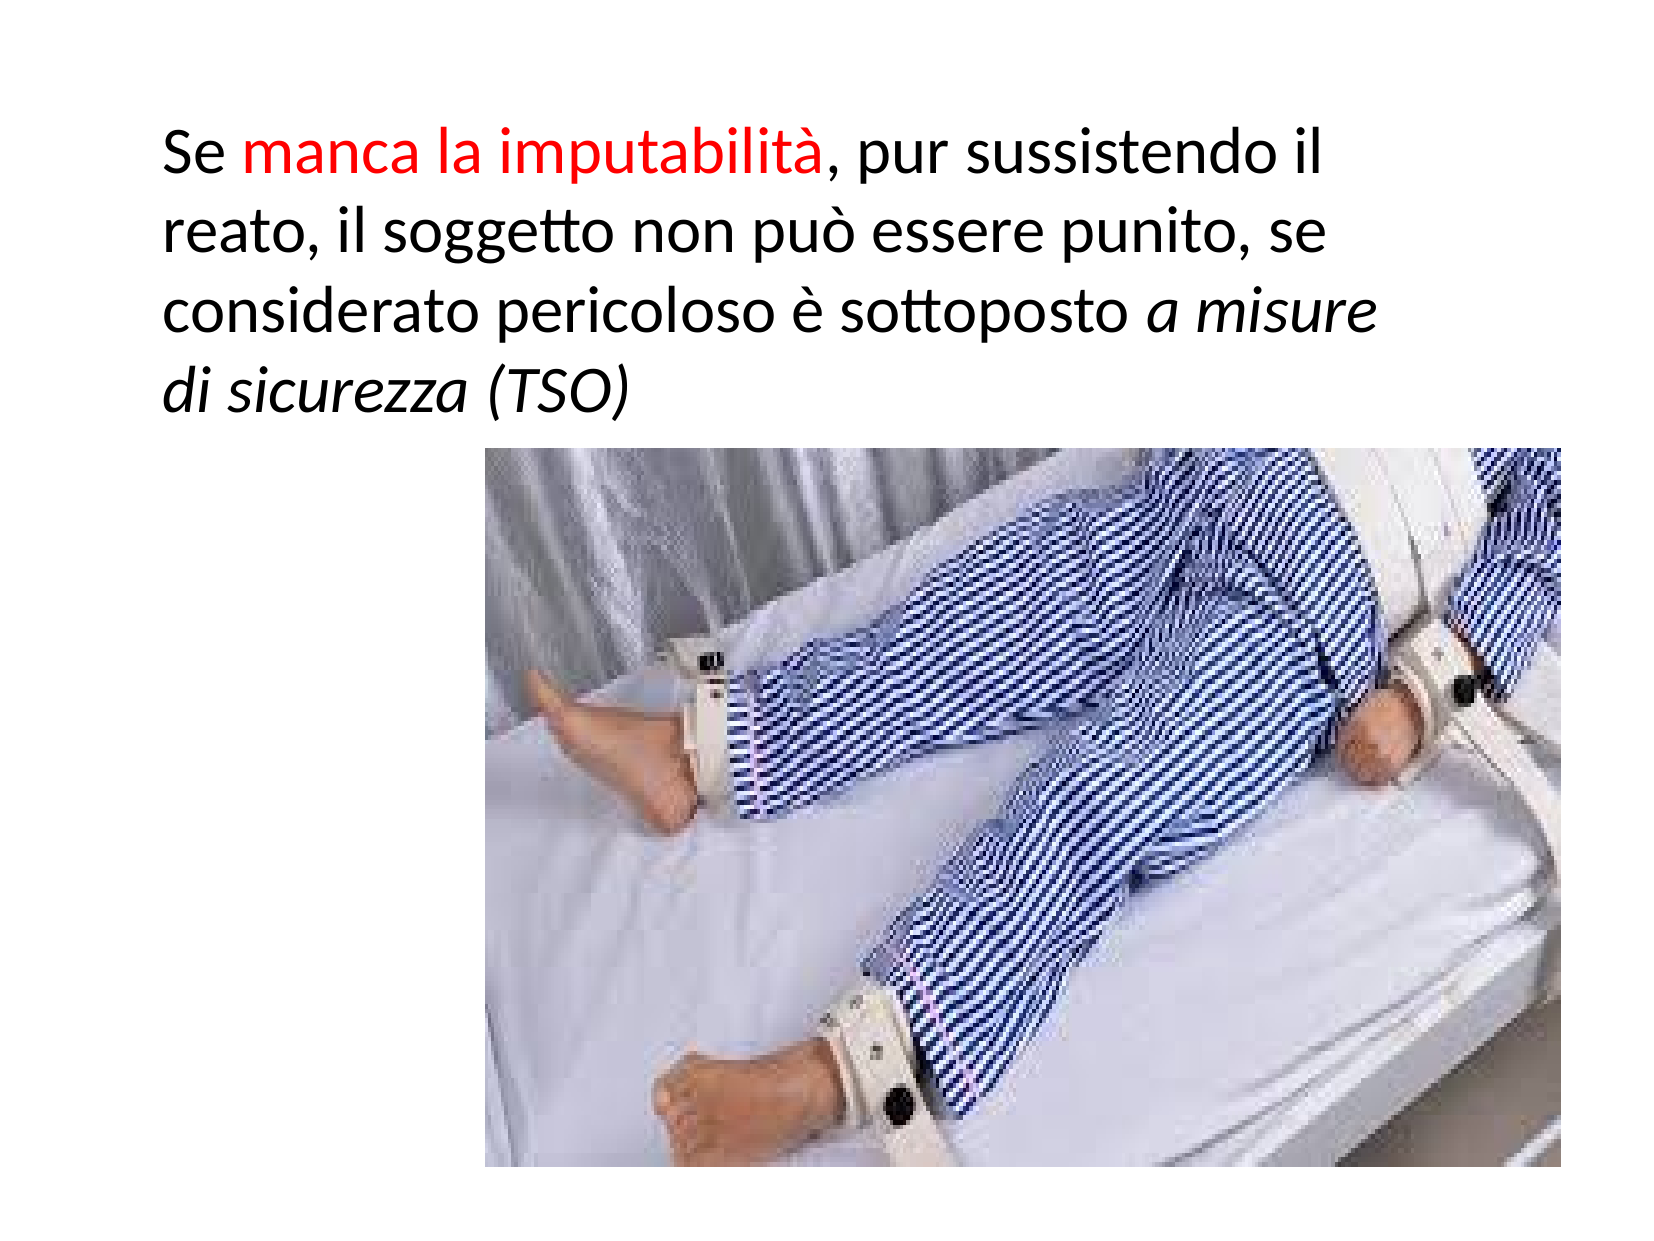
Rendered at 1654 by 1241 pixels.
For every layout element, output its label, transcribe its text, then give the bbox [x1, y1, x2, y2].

text_box Se manca la imputabilità, pur sussistendo il reato, il soggetto non può essere punito, se considerato pericoloso è sottoposto a misure di sicurezza (TSO) [148, 99, 1399, 604]
picture [485, 449, 1561, 1167]
